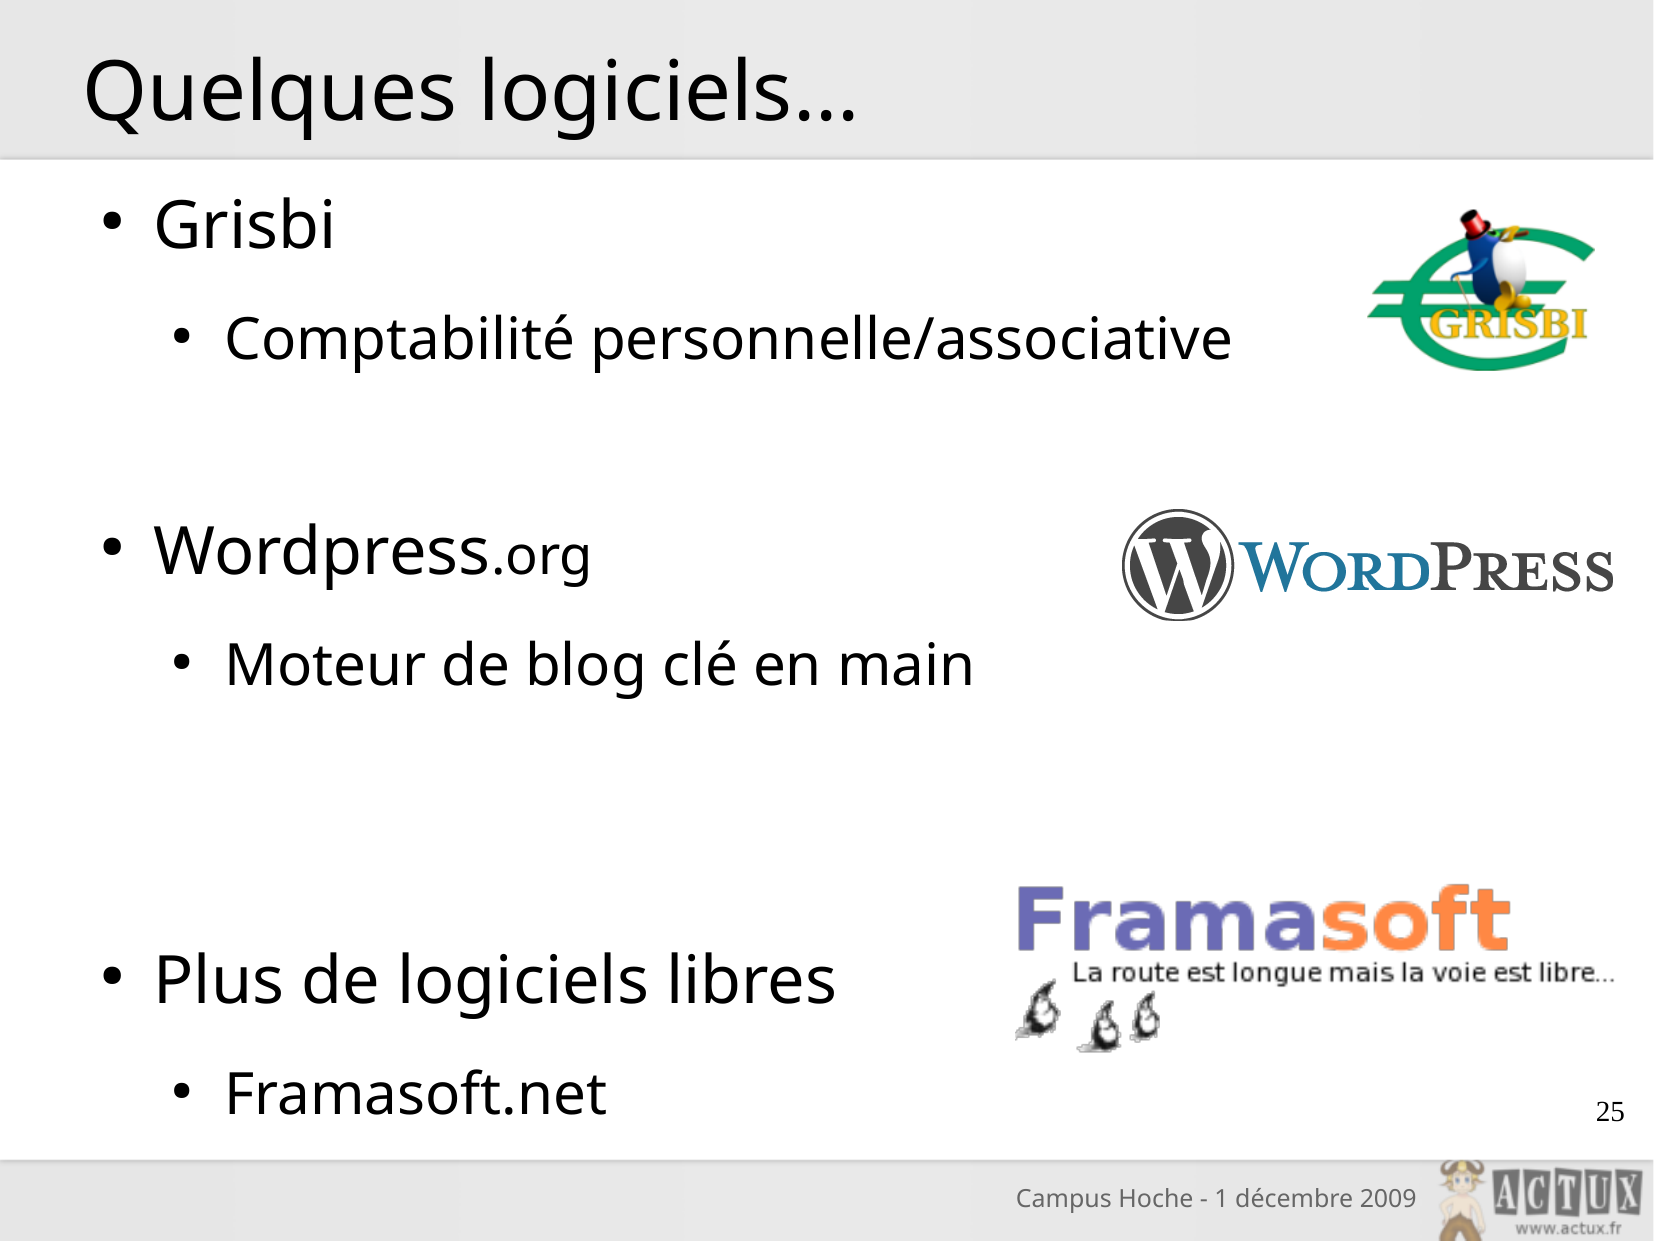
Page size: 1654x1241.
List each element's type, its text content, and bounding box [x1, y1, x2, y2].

list Grisbi Comptabilité personnelle/associative Wordpress.org Moteur de blog clé en main Plus de logiciels libres Framasoft.net [82, 177, 1571, 1109]
title Quelques logiciels... [82, 29, 1571, 148]
picture [0, 0, 1654, 1241]
